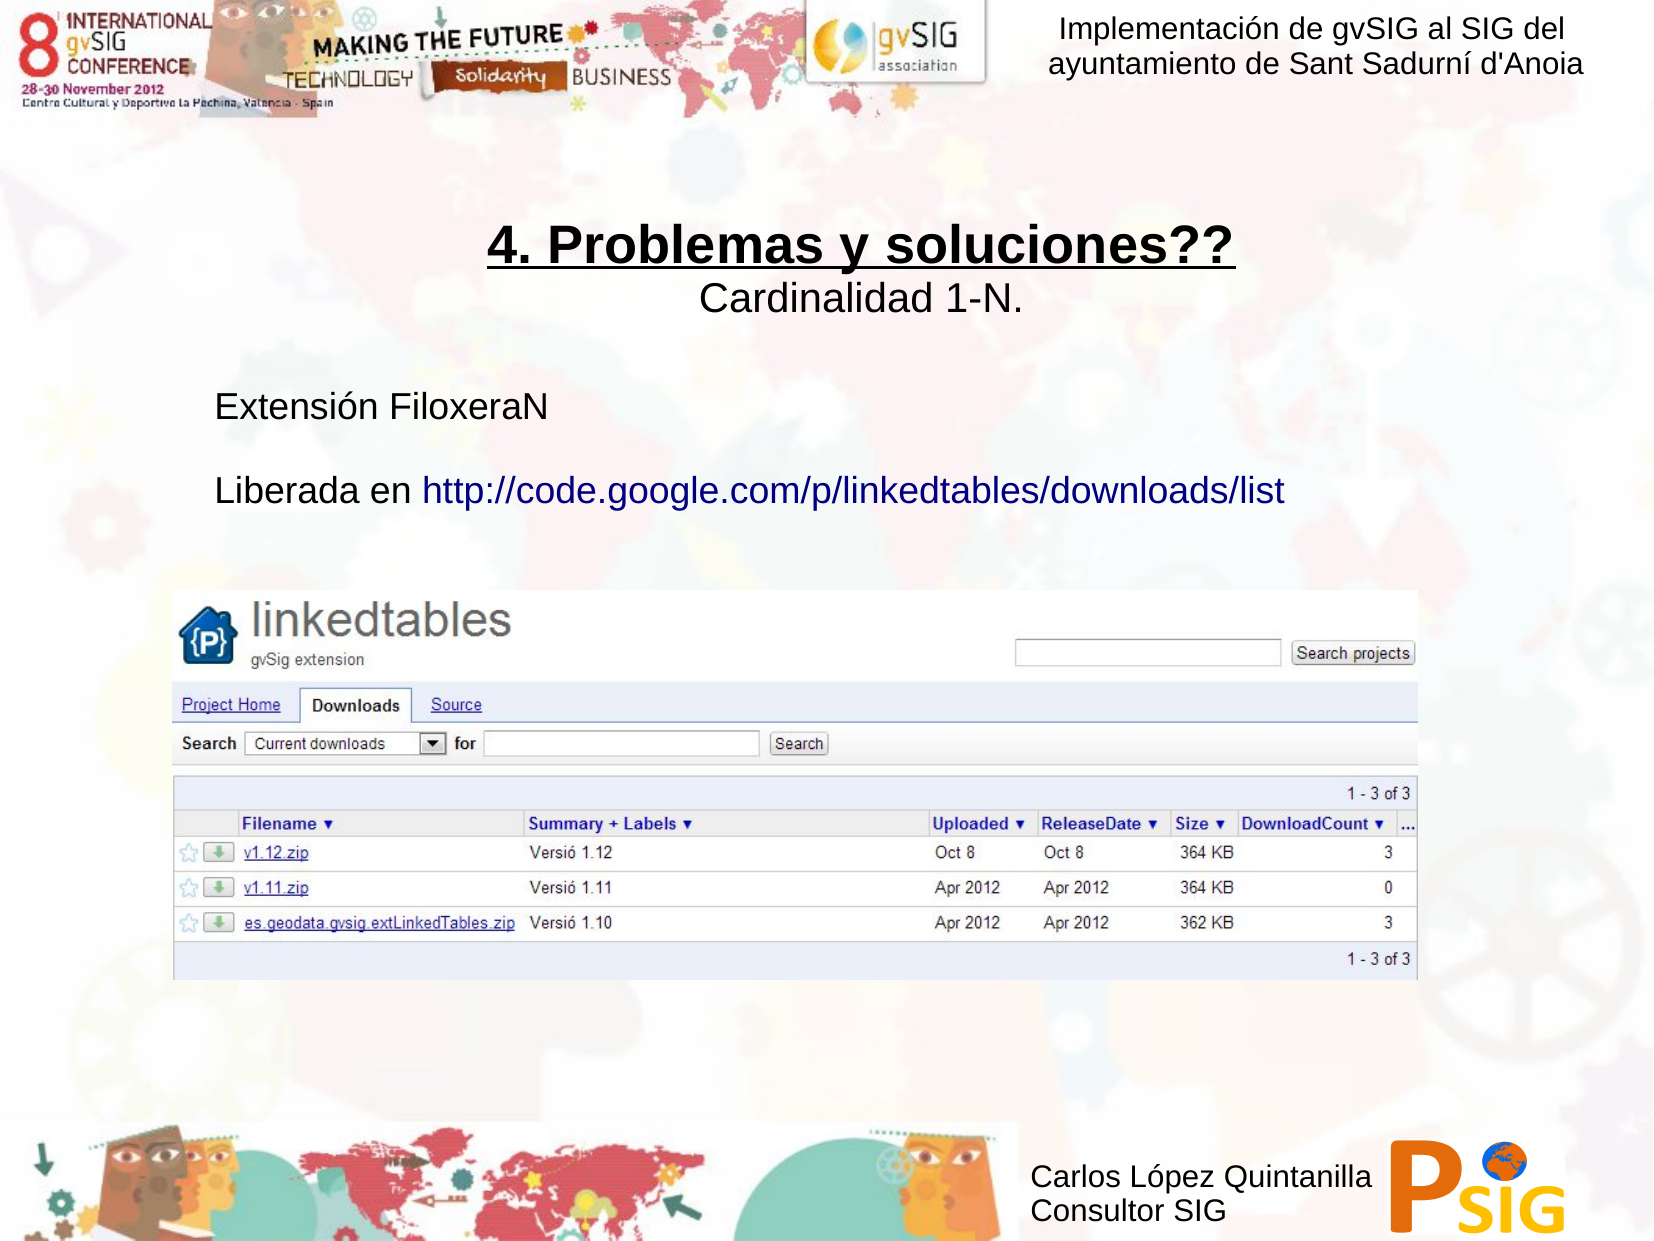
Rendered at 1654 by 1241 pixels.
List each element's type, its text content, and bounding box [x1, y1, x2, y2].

picture [0, 0, 1654, 1241]
text_box 4. Problemas y soluciones?? Cardinalidad 1-N. [472, 206, 1251, 331]
text_box Extensión FiloxeraN Liberada en http://code.google.com/p/linkedtables/downloads/list [199, 378, 1300, 562]
